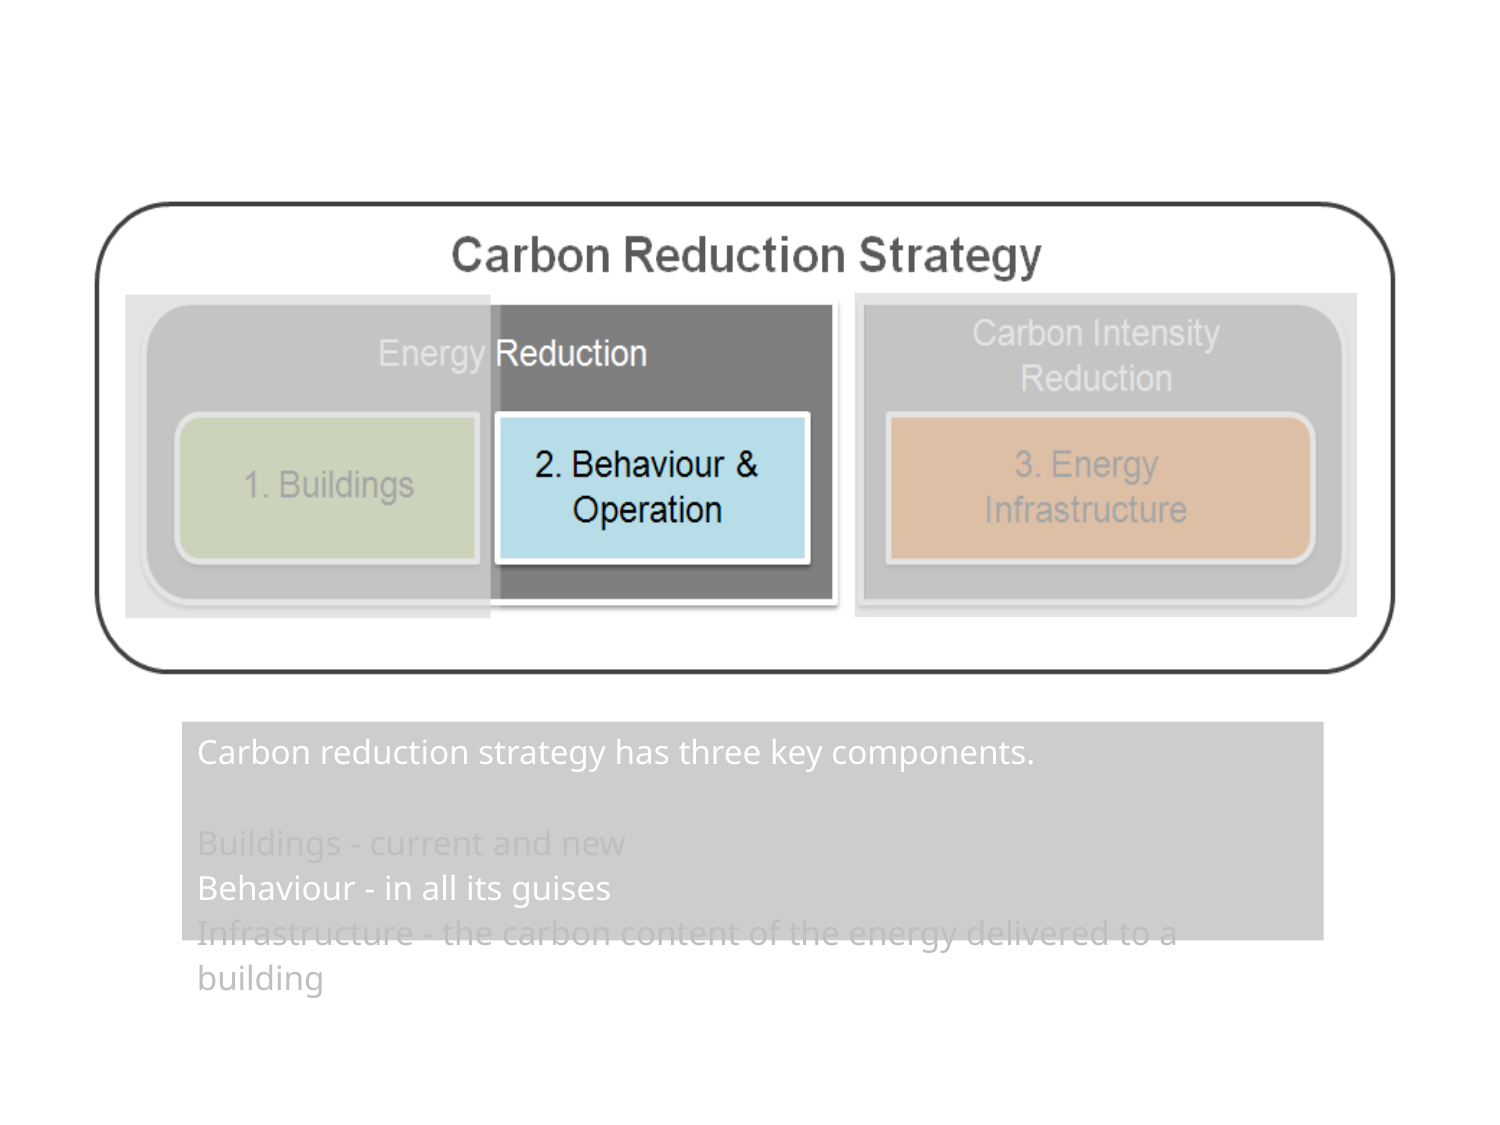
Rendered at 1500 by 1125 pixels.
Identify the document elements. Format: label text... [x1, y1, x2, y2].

picture [82, 180, 1417, 701]
text_box Carbon reduction strategy has three key components. Buildings - current and new Behaviour - in all its guises Infrastructure - the carbon content of the energy delivered to a building [182, 721, 1324, 941]
text_box [854, 292, 1357, 618]
text_box [125, 294, 491, 619]
